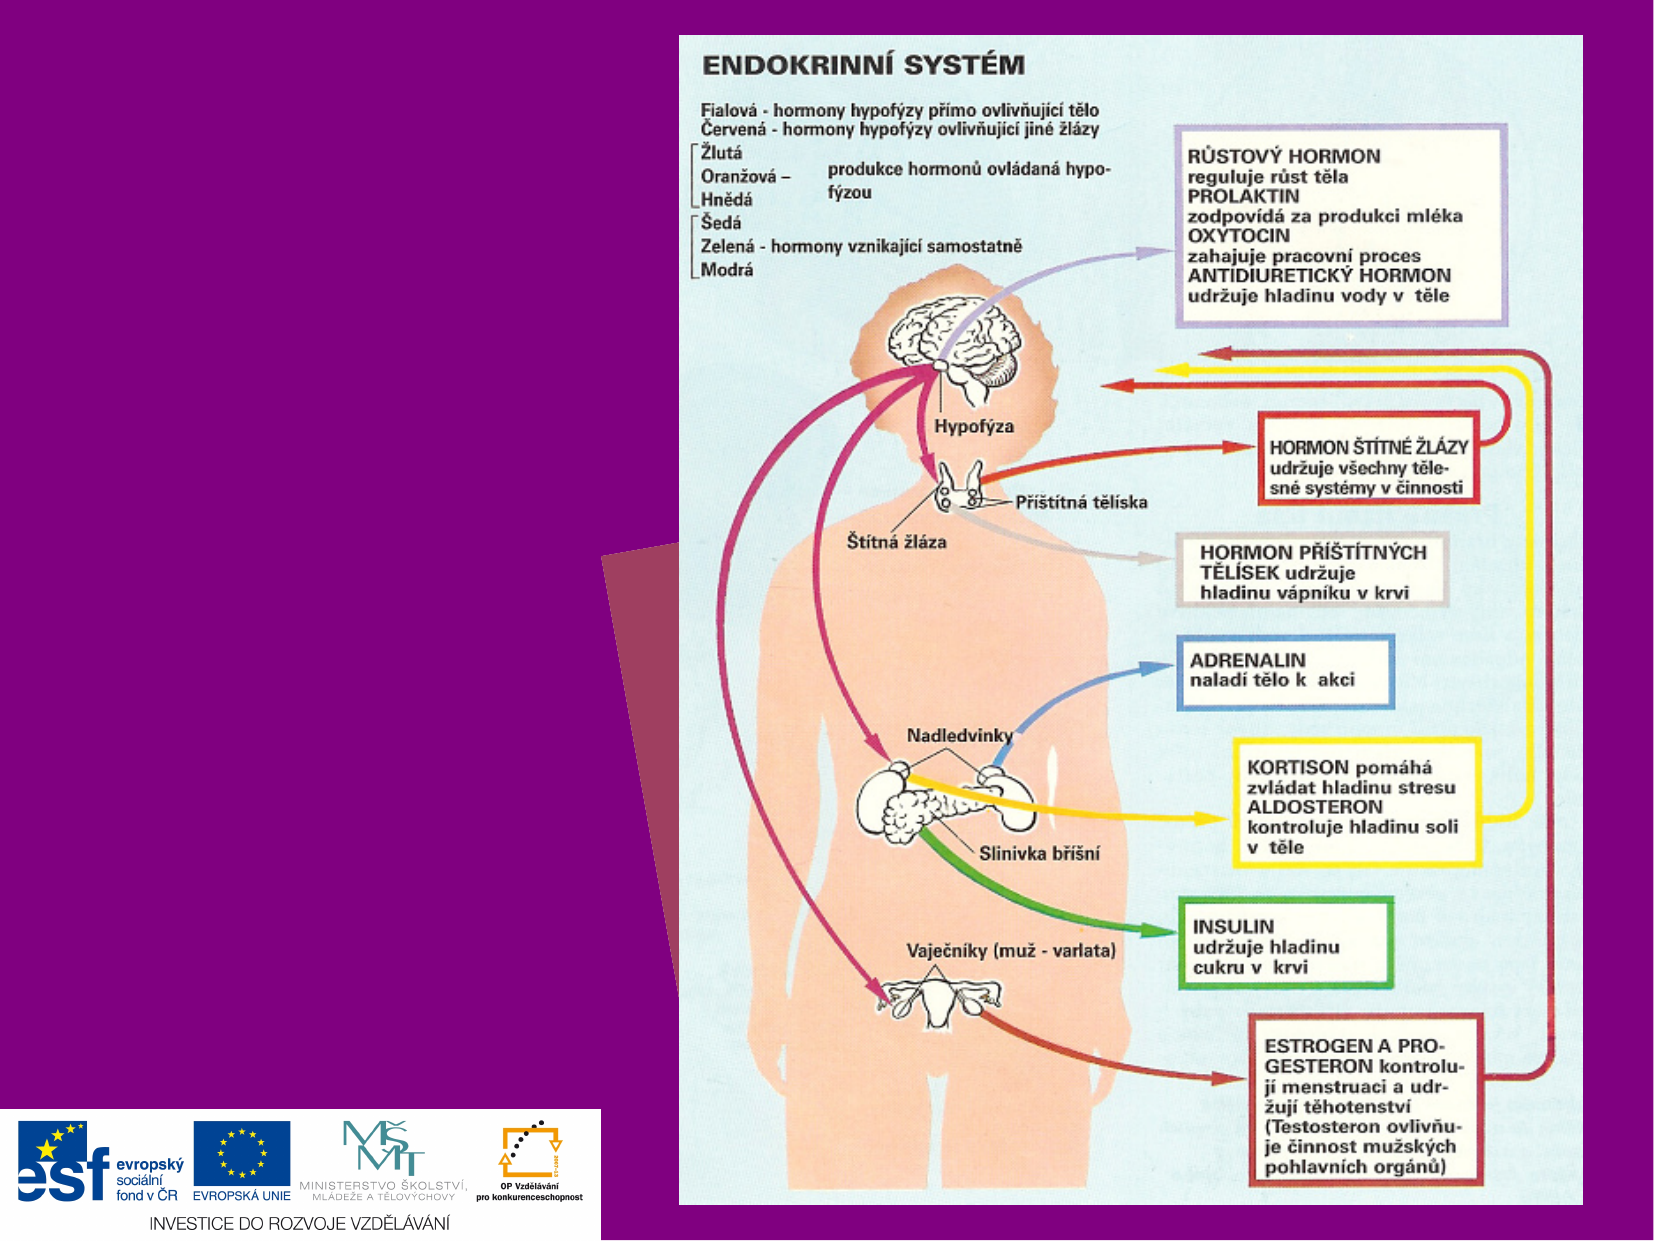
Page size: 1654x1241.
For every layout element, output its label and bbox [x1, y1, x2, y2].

picture [0, 1109, 601, 1241]
picture [679, 35, 1583, 1205]
